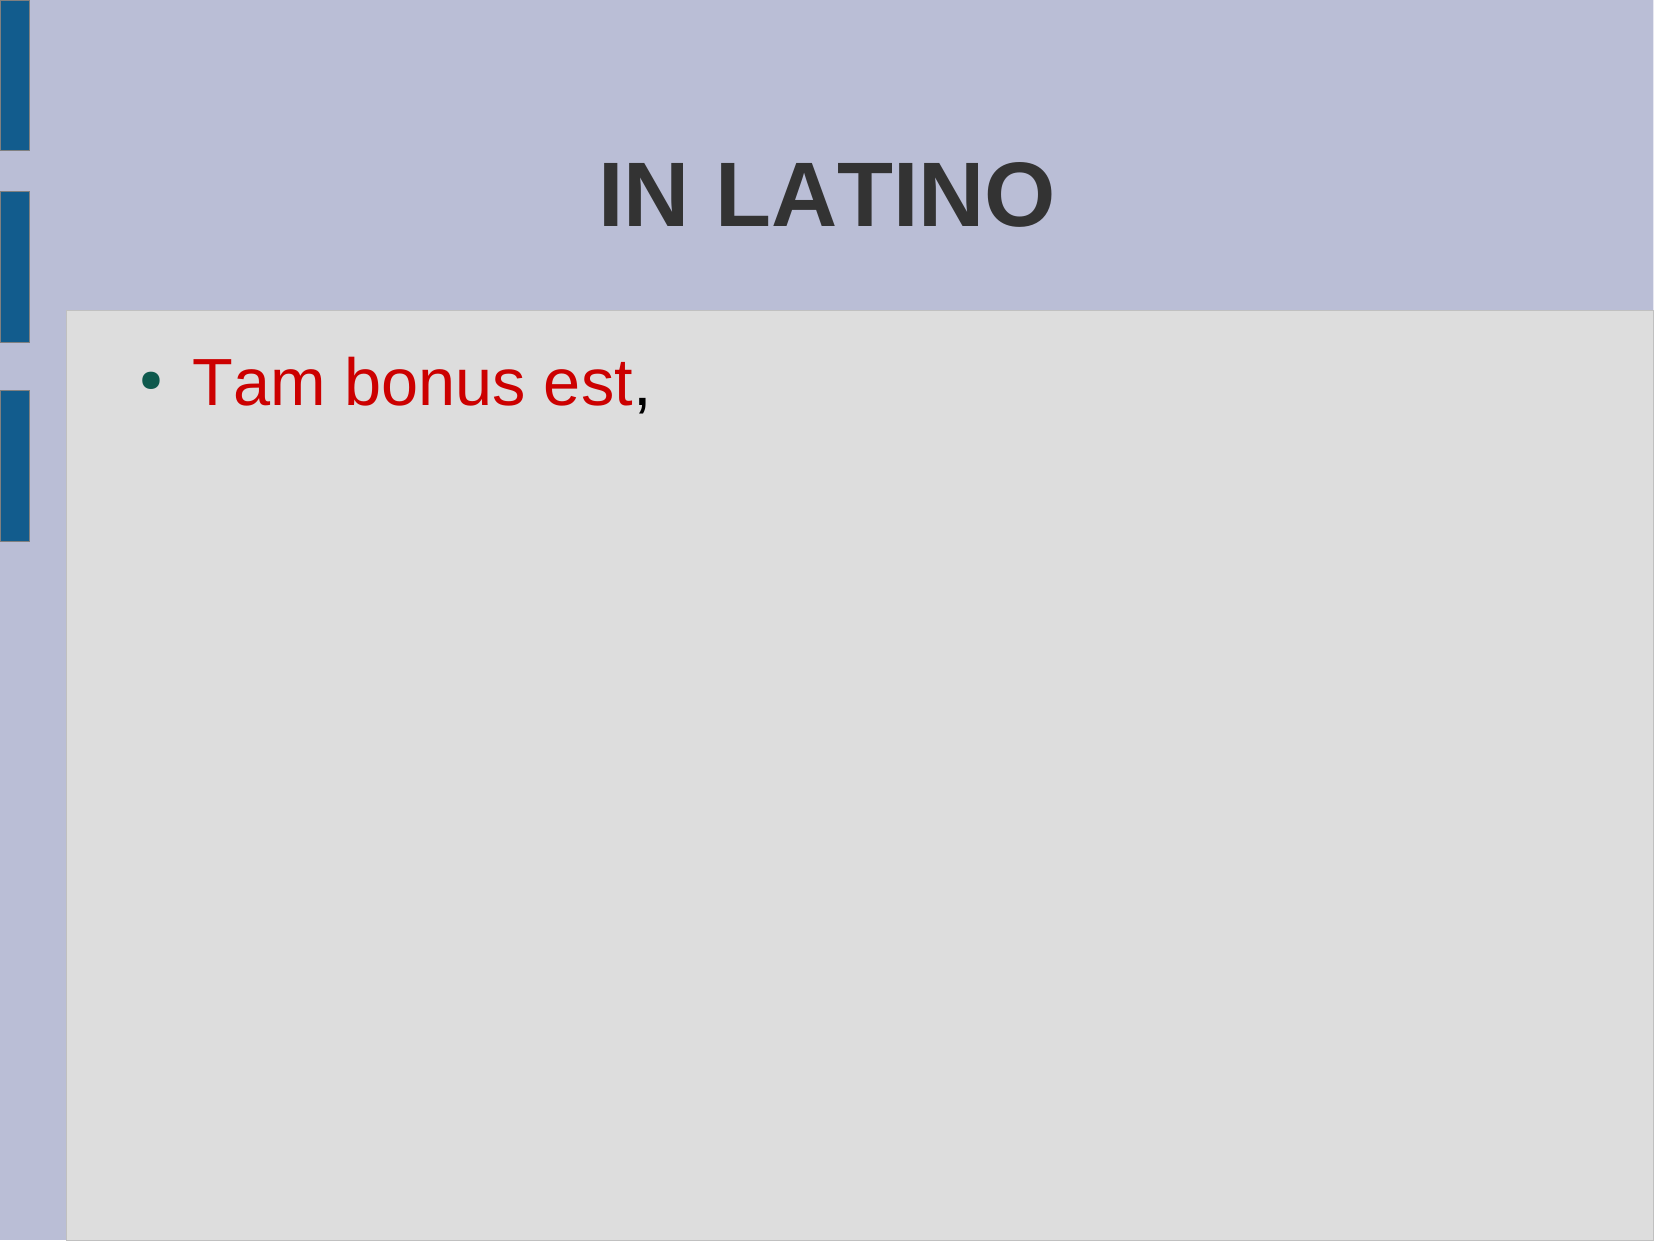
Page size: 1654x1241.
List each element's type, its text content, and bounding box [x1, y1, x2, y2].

title IN LATINO [121, 91, 1534, 299]
list Tam bonus est, [121, 344, 1534, 1127]
